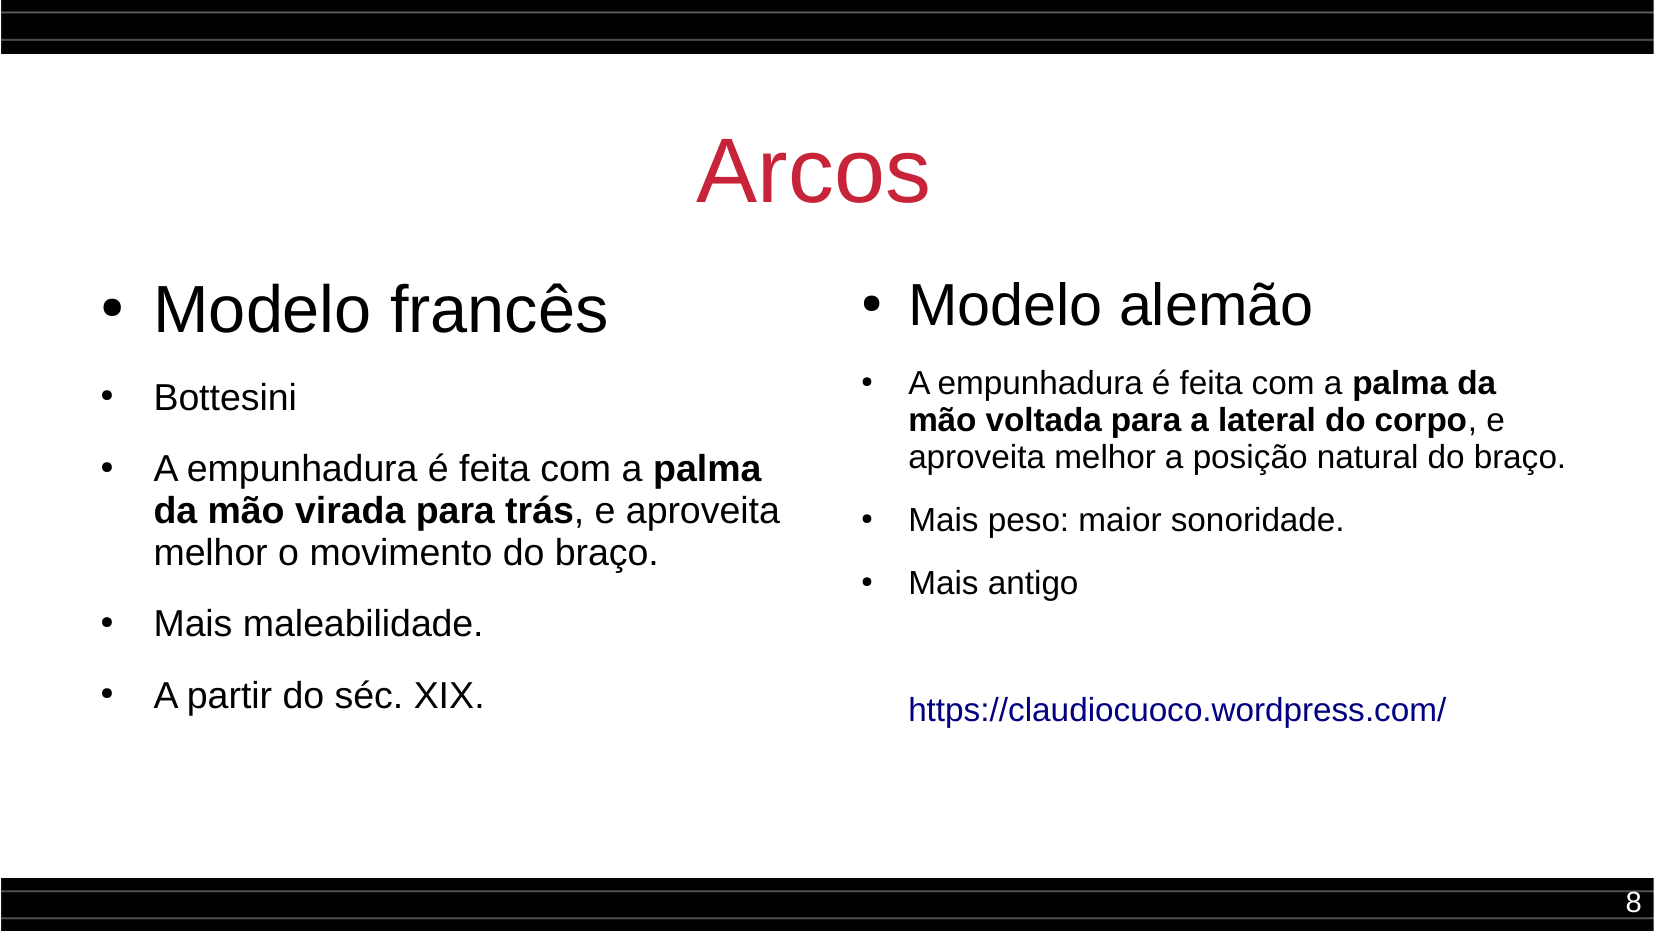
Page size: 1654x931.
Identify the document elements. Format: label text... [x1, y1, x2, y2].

title Arcos [82, 92, 1571, 249]
list Modelo alemão A empunhadura é feita com a palma da mão voltada para a lateral do corpo, e aproveita melhor a posição natural do braço. Mais peso: maior sonoridade. Mais antigo https://claudiocuoco.wordpress.com/ [845, 271, 1572, 758]
picture [1, 0, 1654, 54]
picture [1, 878, 1654, 931]
list Modelo francês Bottesini A empunhadura é feita com a palma da mão virada para trás, e aproveita melhor o movimento do braço. Mais maleabilidade. A partir do séc. XIX. [82, 271, 809, 758]
